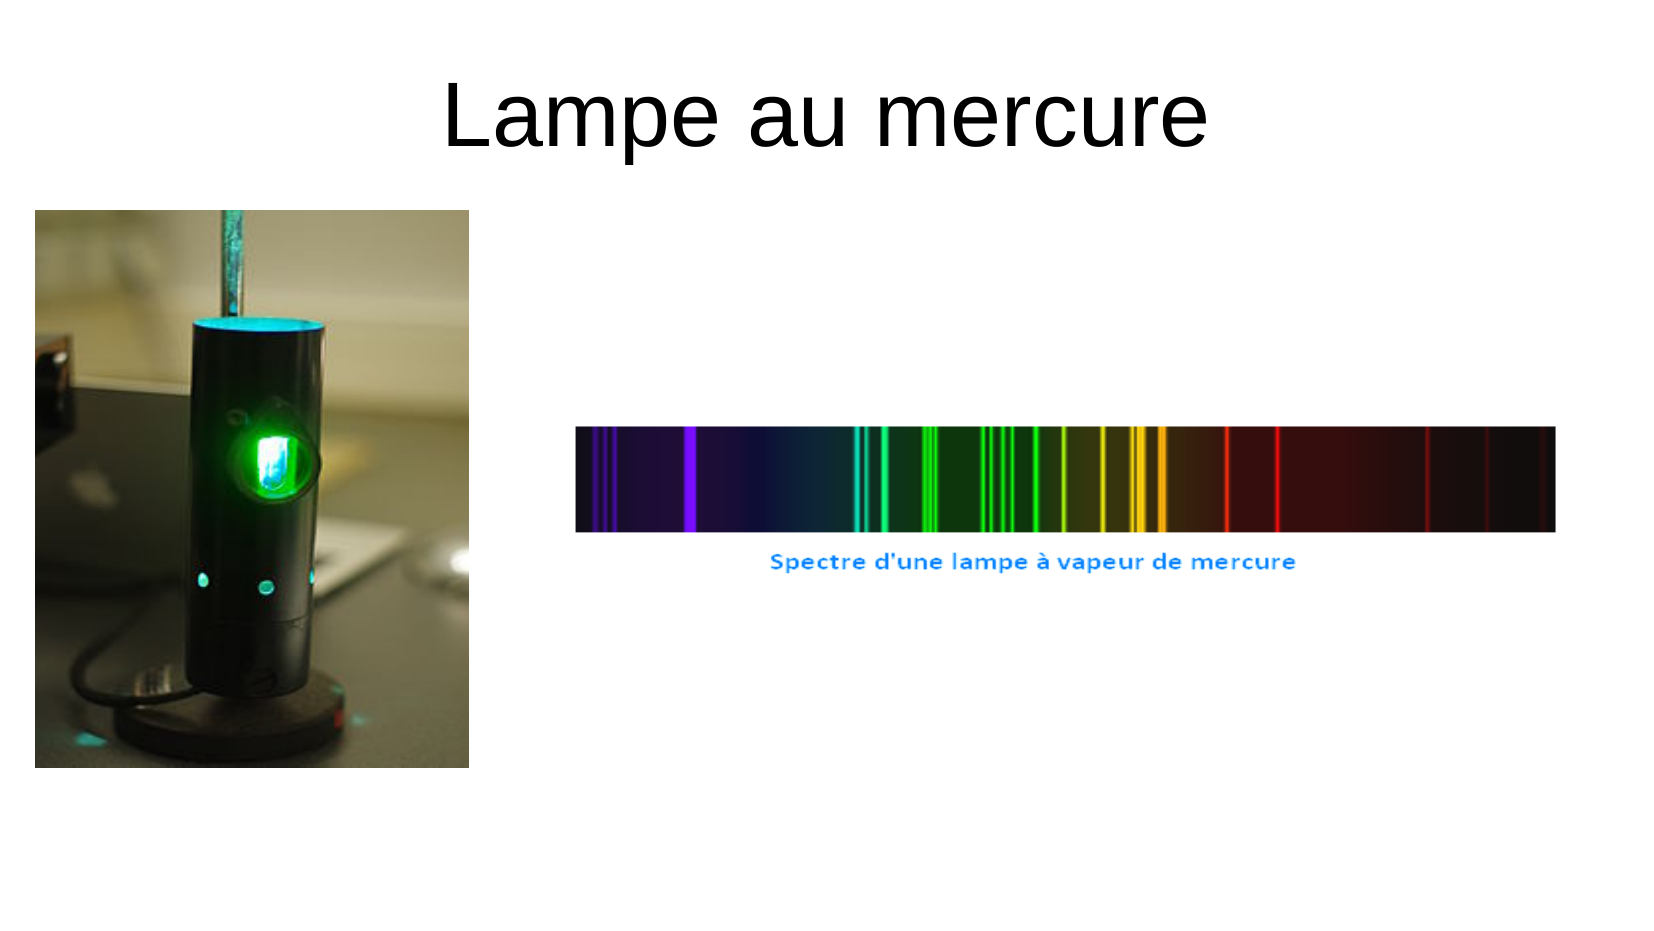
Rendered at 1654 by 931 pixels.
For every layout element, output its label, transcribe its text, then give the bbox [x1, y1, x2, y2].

picture [531, 354, 1604, 608]
title Lampe au mercure [82, 37, 1571, 193]
picture [35, 210, 469, 768]
